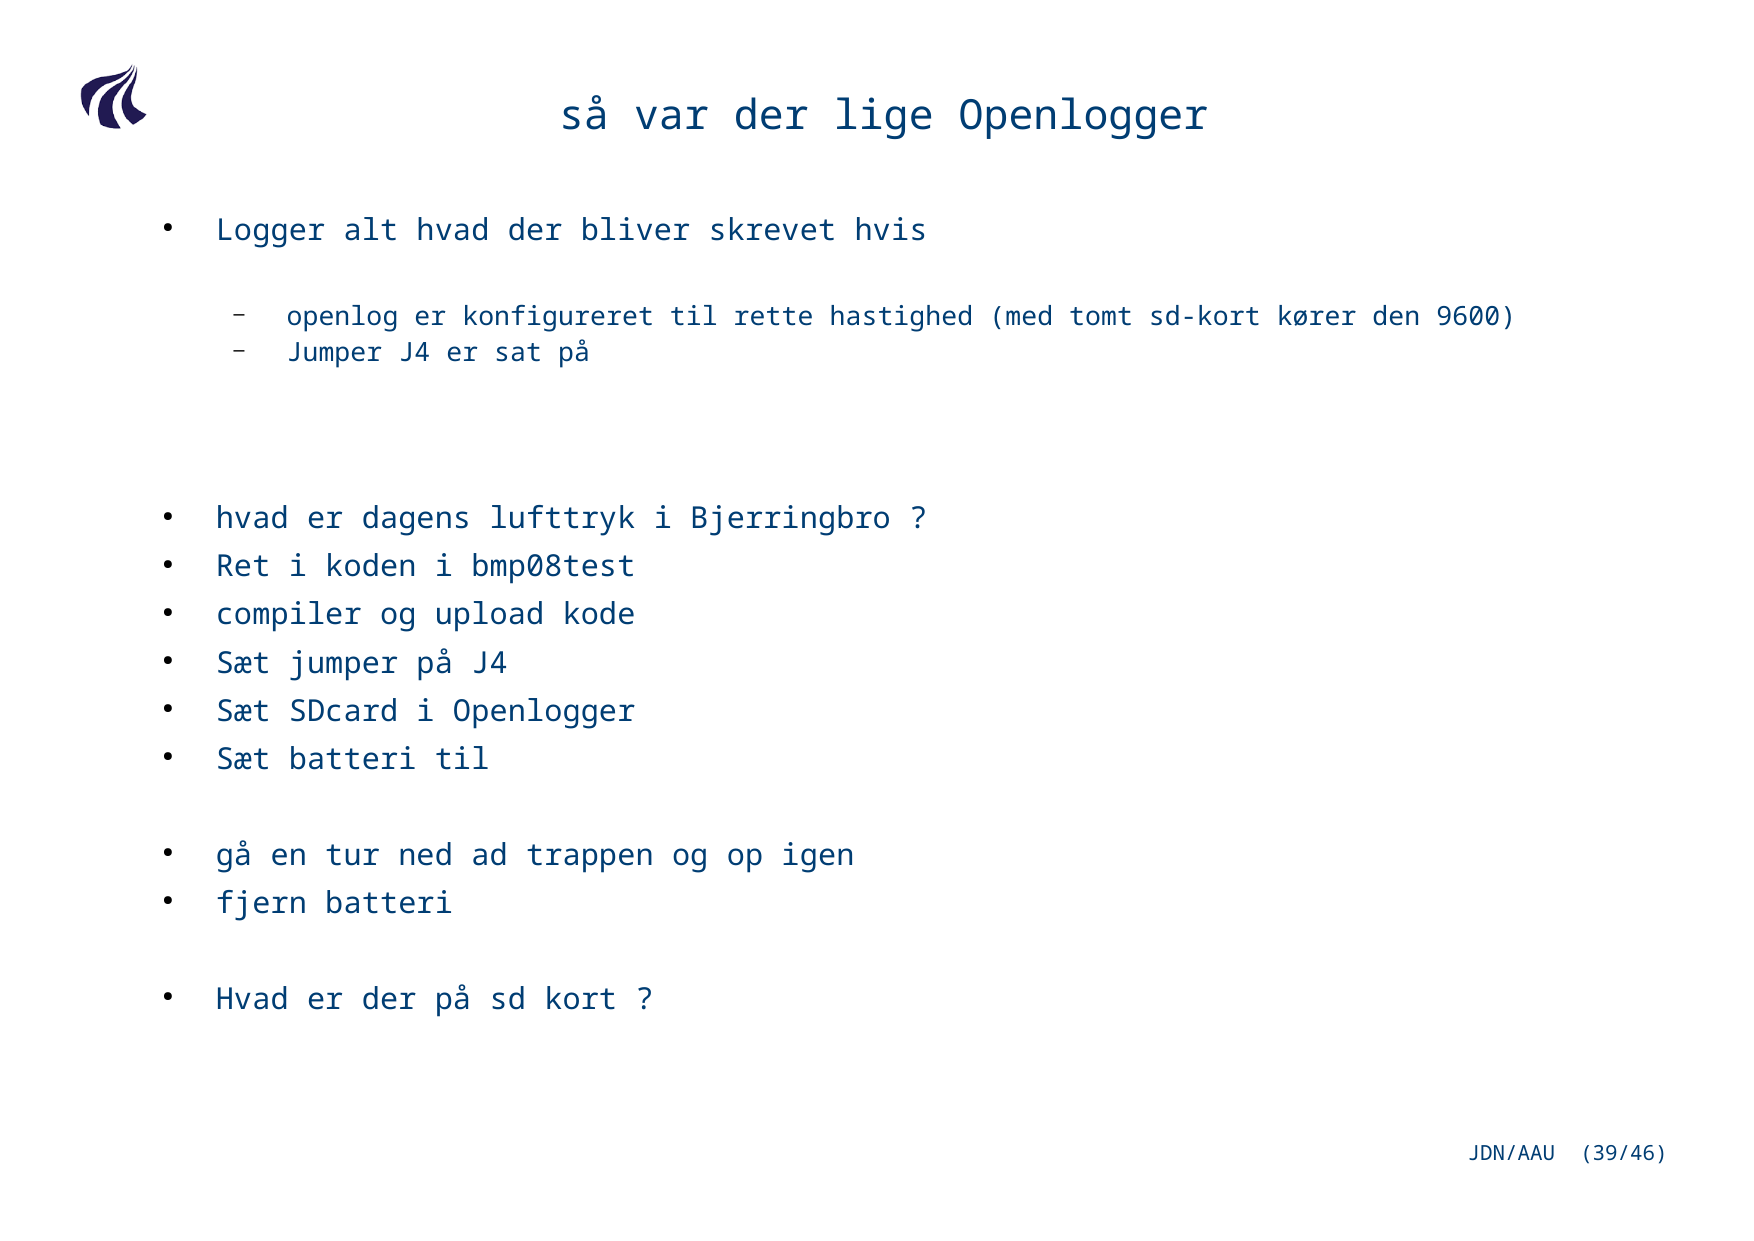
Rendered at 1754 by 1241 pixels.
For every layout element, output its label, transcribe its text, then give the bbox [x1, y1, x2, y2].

title så var der lige Openlogger [148, 72, 1621, 155]
list Logger alt hvad der bliver skrevet hvis openlog er konfigureret til rette hastighed (med tomt sd-kort kører den 9600) Jumper J4 er sat på hvad er dagens lufttryk i Bjerringbro ? Ret i koden i bmp08test compiler og upload kode Sæt jumper på J4 Sæt SDcard i Openlogger Sæt batteri til gå en tur ned ad trappen og op igen fjern batteri Hvad er der på sd kort ? [144, 208, 1618, 1064]
picture [76, 60, 151, 131]
